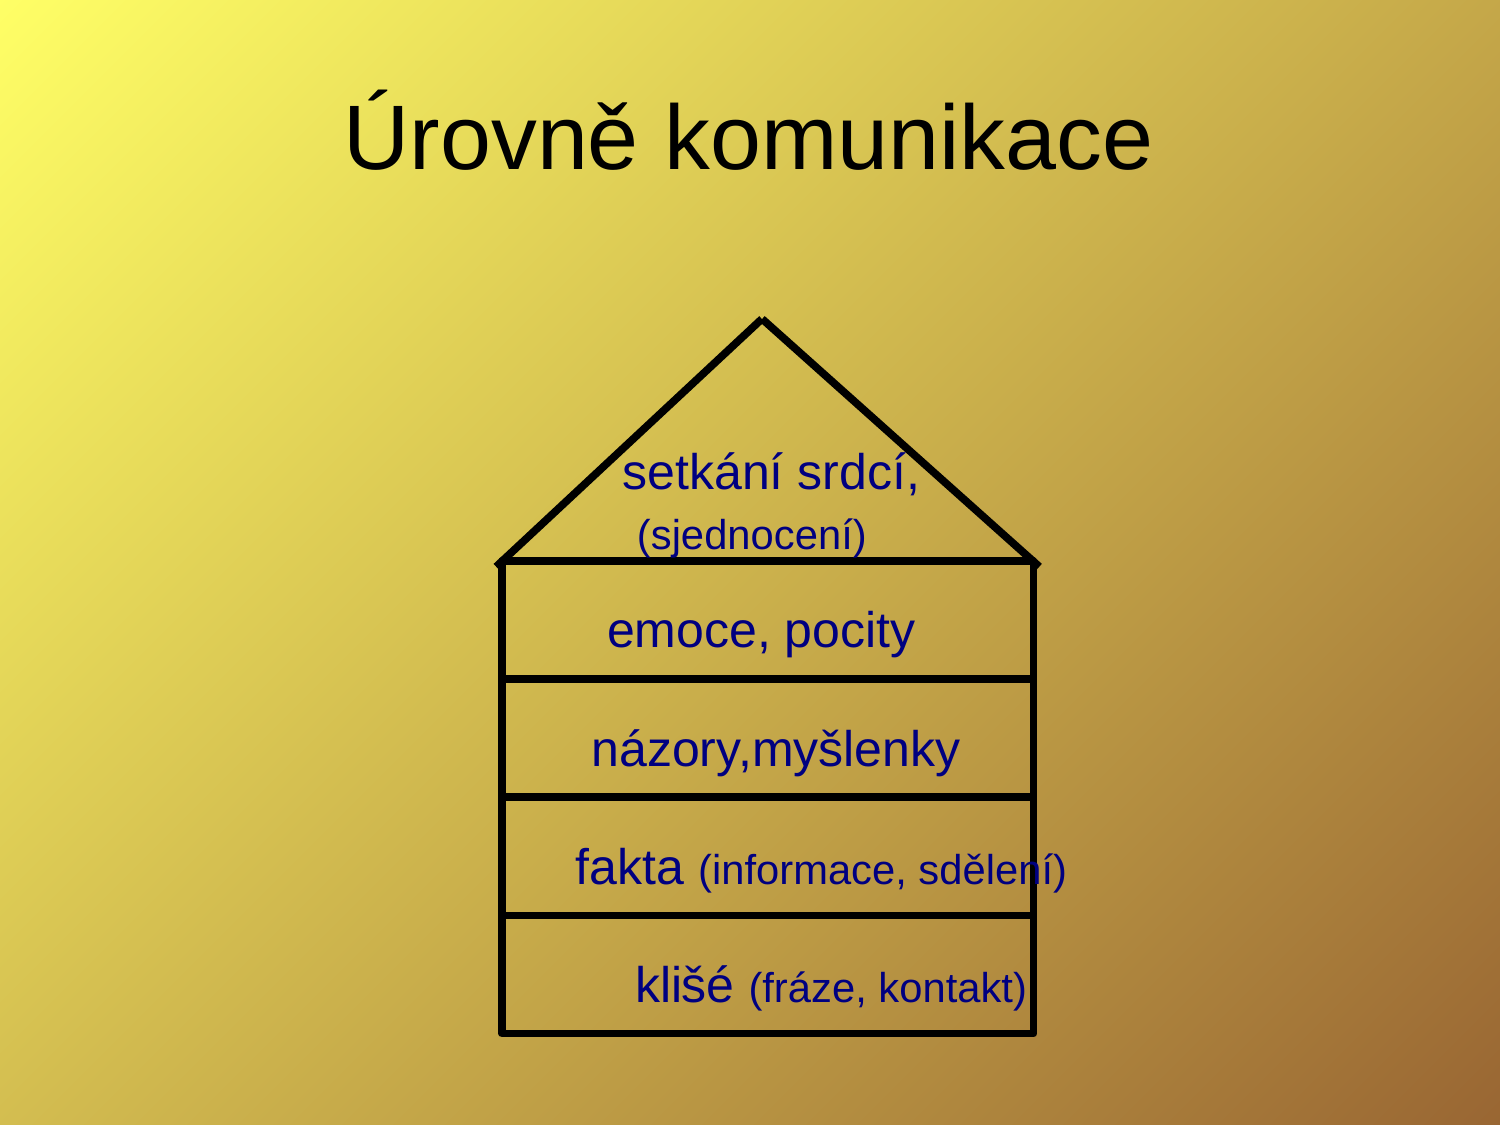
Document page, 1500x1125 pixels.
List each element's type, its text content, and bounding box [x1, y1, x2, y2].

text_box setkání srdcí, (sjednocení) [608, 432, 952, 568]
text_box fakta (informace, sdělení) [560, 826, 999, 902]
title Úrovně komunikace [75, 28, 1424, 249]
text_box názory,myšlenky [549, 708, 993, 784]
text_box emoce, pocity [578, 590, 931, 666]
text_box klišé (fráze, kontakt) [620, 944, 939, 1020]
